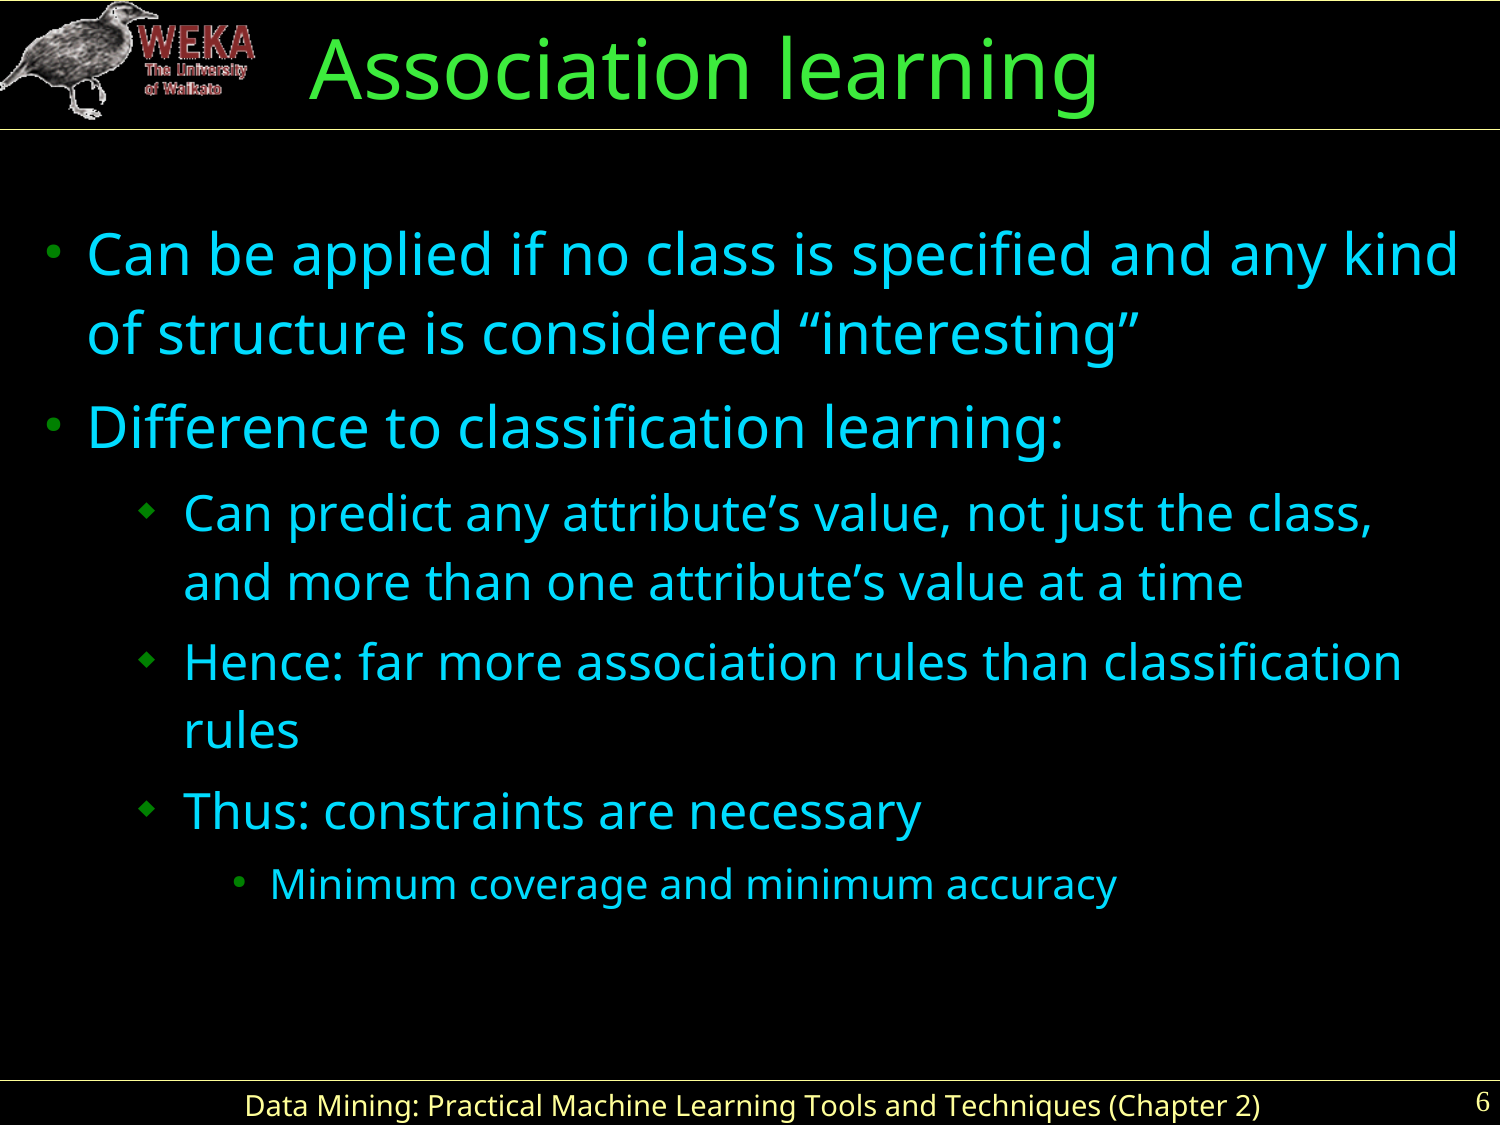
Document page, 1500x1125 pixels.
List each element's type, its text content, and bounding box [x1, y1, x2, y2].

picture [0, 1, 266, 129]
text_box Can be applied if no class is specified and any kind of structure is considered “interesting” Difference to classification learning: Can predict any attribute’s value, not just the class, and more than one attribute’s value at a time Hence: far more association rules than classification rules Thus: constraints are necessary Minimum coverage and minimum accuracy [29, 206, 1477, 882]
title Association learning [295, 0, 1500, 148]
